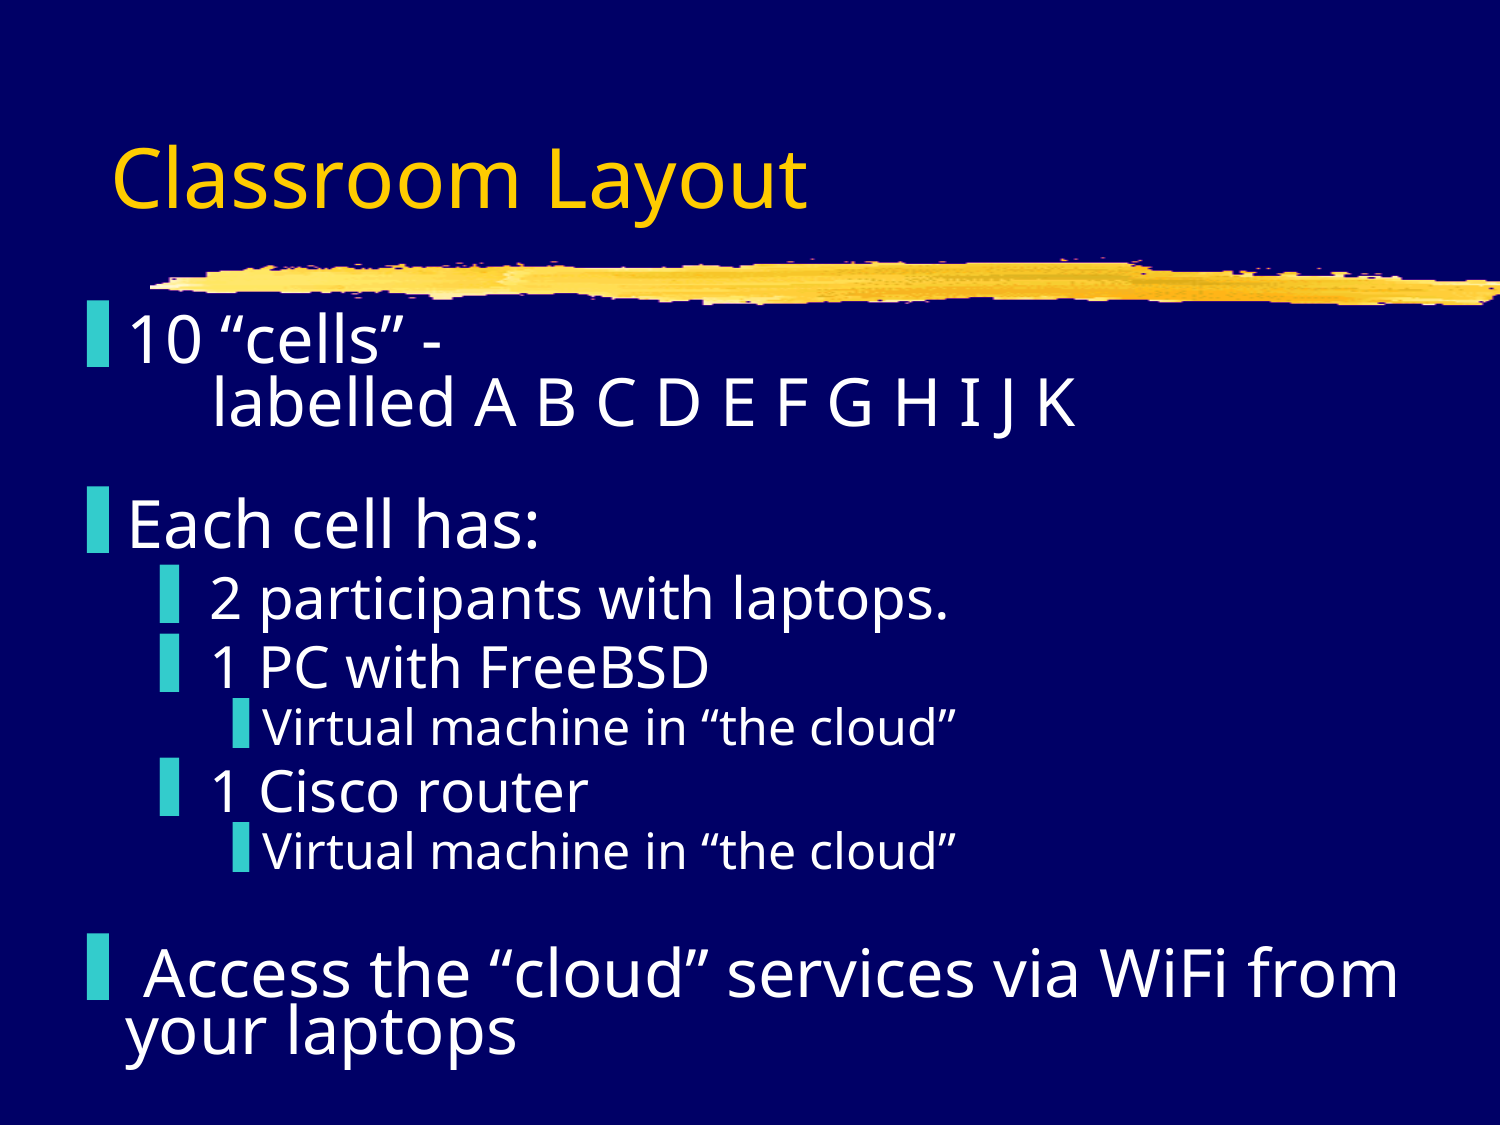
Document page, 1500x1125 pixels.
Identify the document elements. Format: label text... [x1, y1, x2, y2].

title Classroom Layout [110, 78, 1391, 297]
list 10 “cells” - labelled A B C D E F G H I J K Each cell has: 2 participants with laptops. 1 PC with FreeBSD Virtual machine in “the cloud” 1 Cisco router Virtual machine in “the cloud” Access the “cloud” services via WiFi from your laptops [70, 312, 1500, 1125]
picture [150, 252, 1500, 312]
